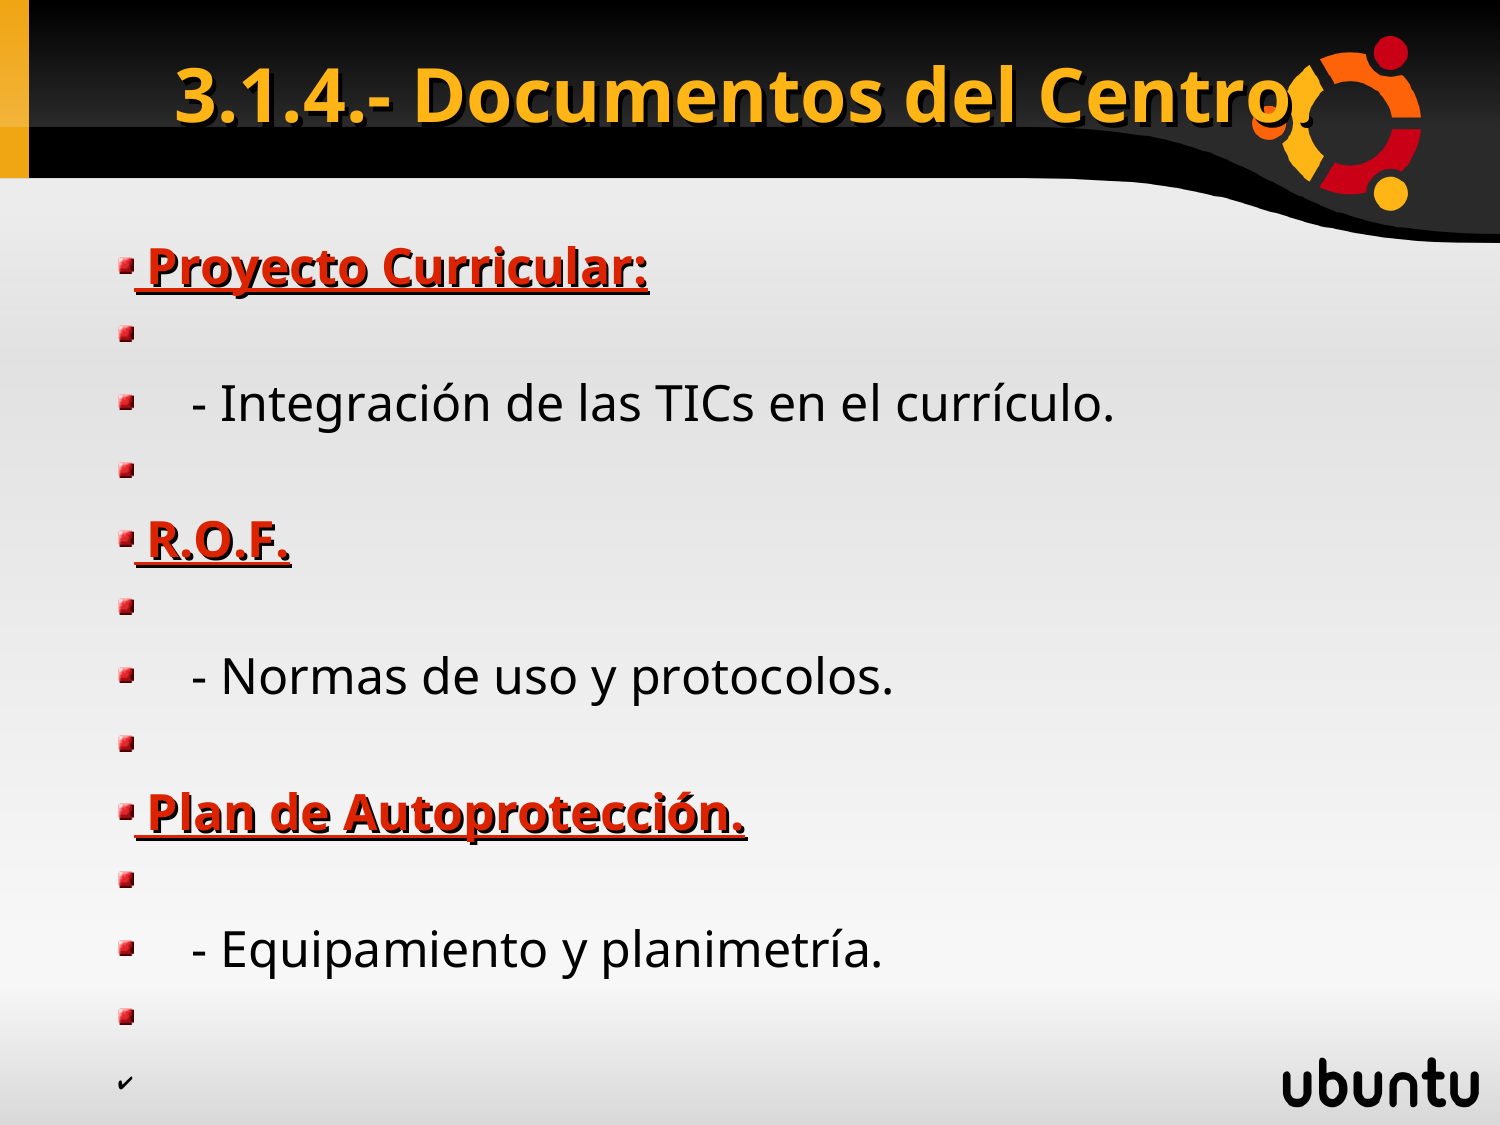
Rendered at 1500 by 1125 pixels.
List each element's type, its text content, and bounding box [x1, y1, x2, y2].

picture [0, 0, 1500, 1125]
title 3.1.4.- Documentos del Centro. [69, 0, 1420, 188]
subtitle Proyecto Curricular: - Integración de las TICs en el currículo. R.O.F. - Normas de uso y protocolos. Plan de Autoprotección. - Equipamiento y planimetría. [118, 221, 1426, 1125]
